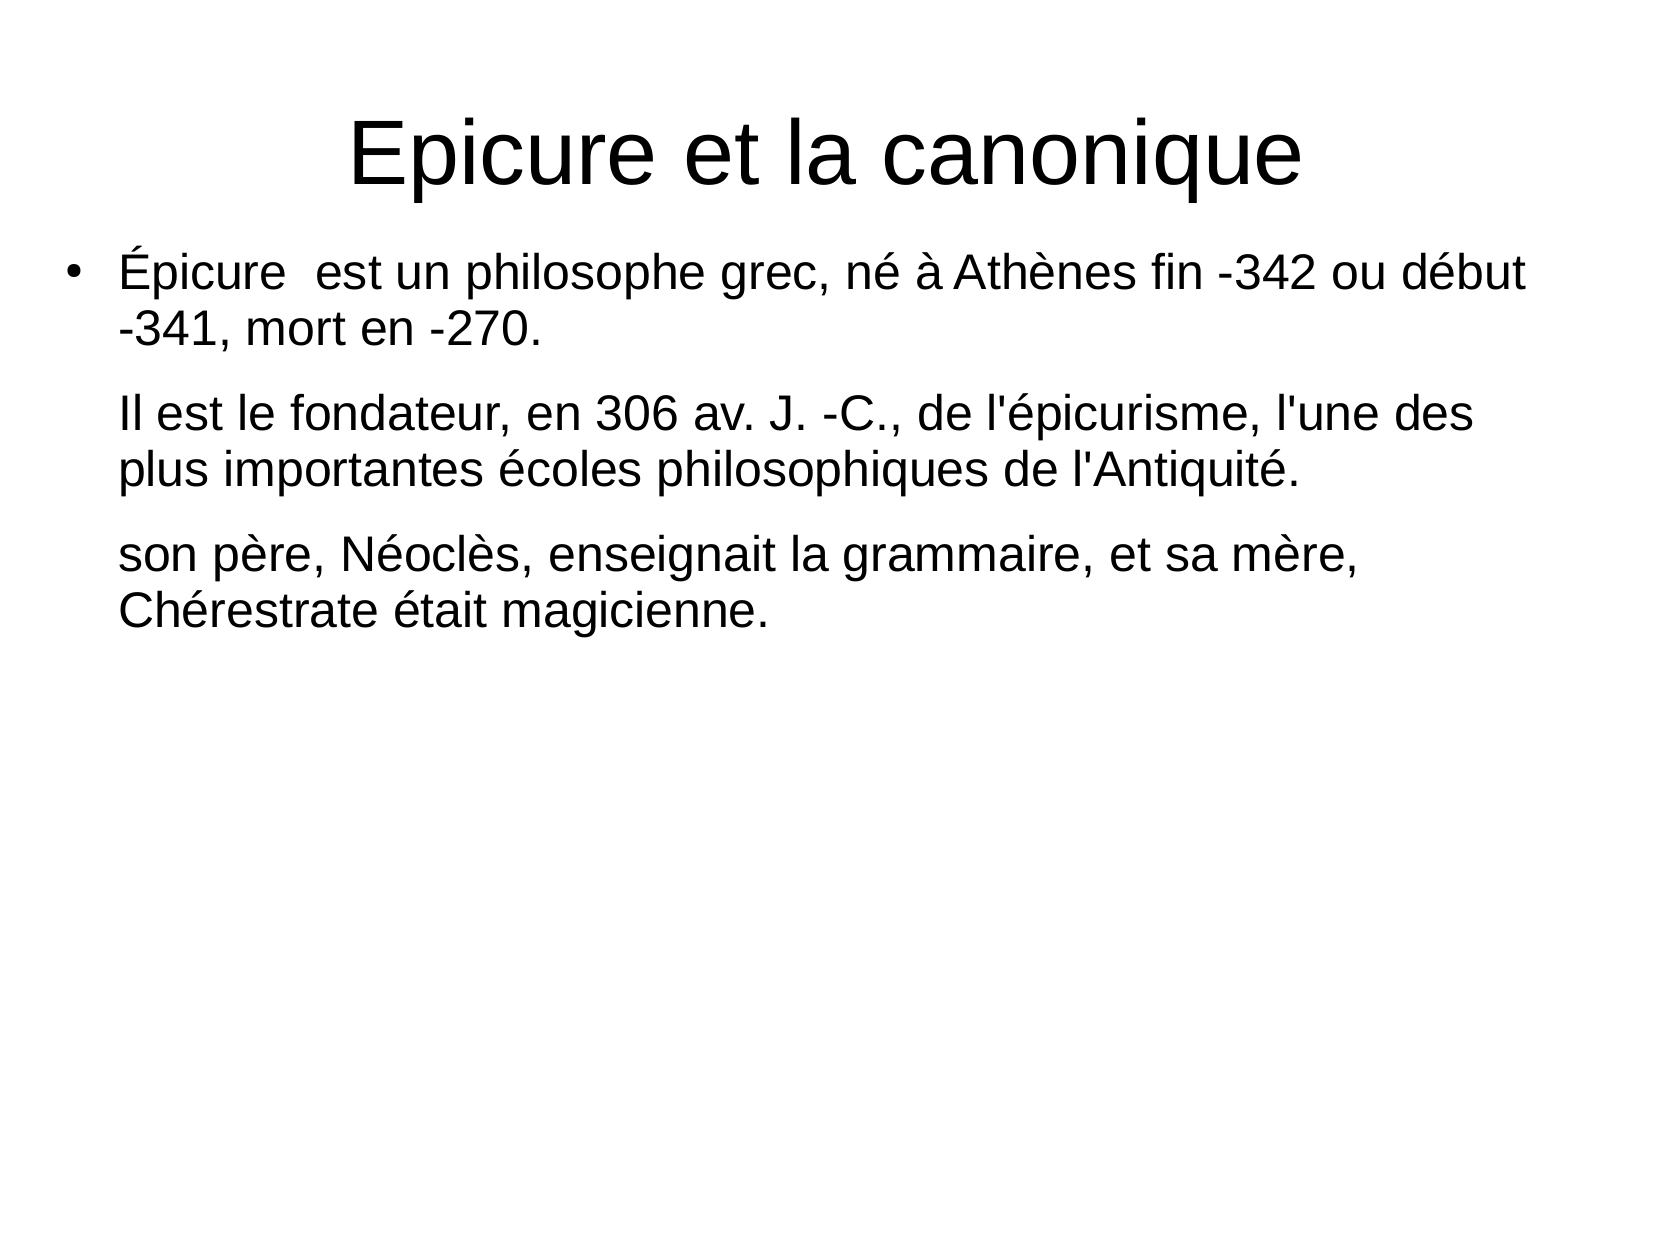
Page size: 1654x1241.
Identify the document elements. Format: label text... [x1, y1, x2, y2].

title Epicure et la canonique [82, 49, 1571, 257]
list Épicure est un philosophe grec, né à Athènes fin -342 ou début -341, mort en -270. Il est le fondateur, en 306 av. J. -C., de l'épicurisme, l'une des plus importantes écoles philosophiques de l'Antiquité. son père, Néoclès, enseignait la grammaire, et sa mère, Chérestrate était magicienne. [47, 244, 1536, 1063]
